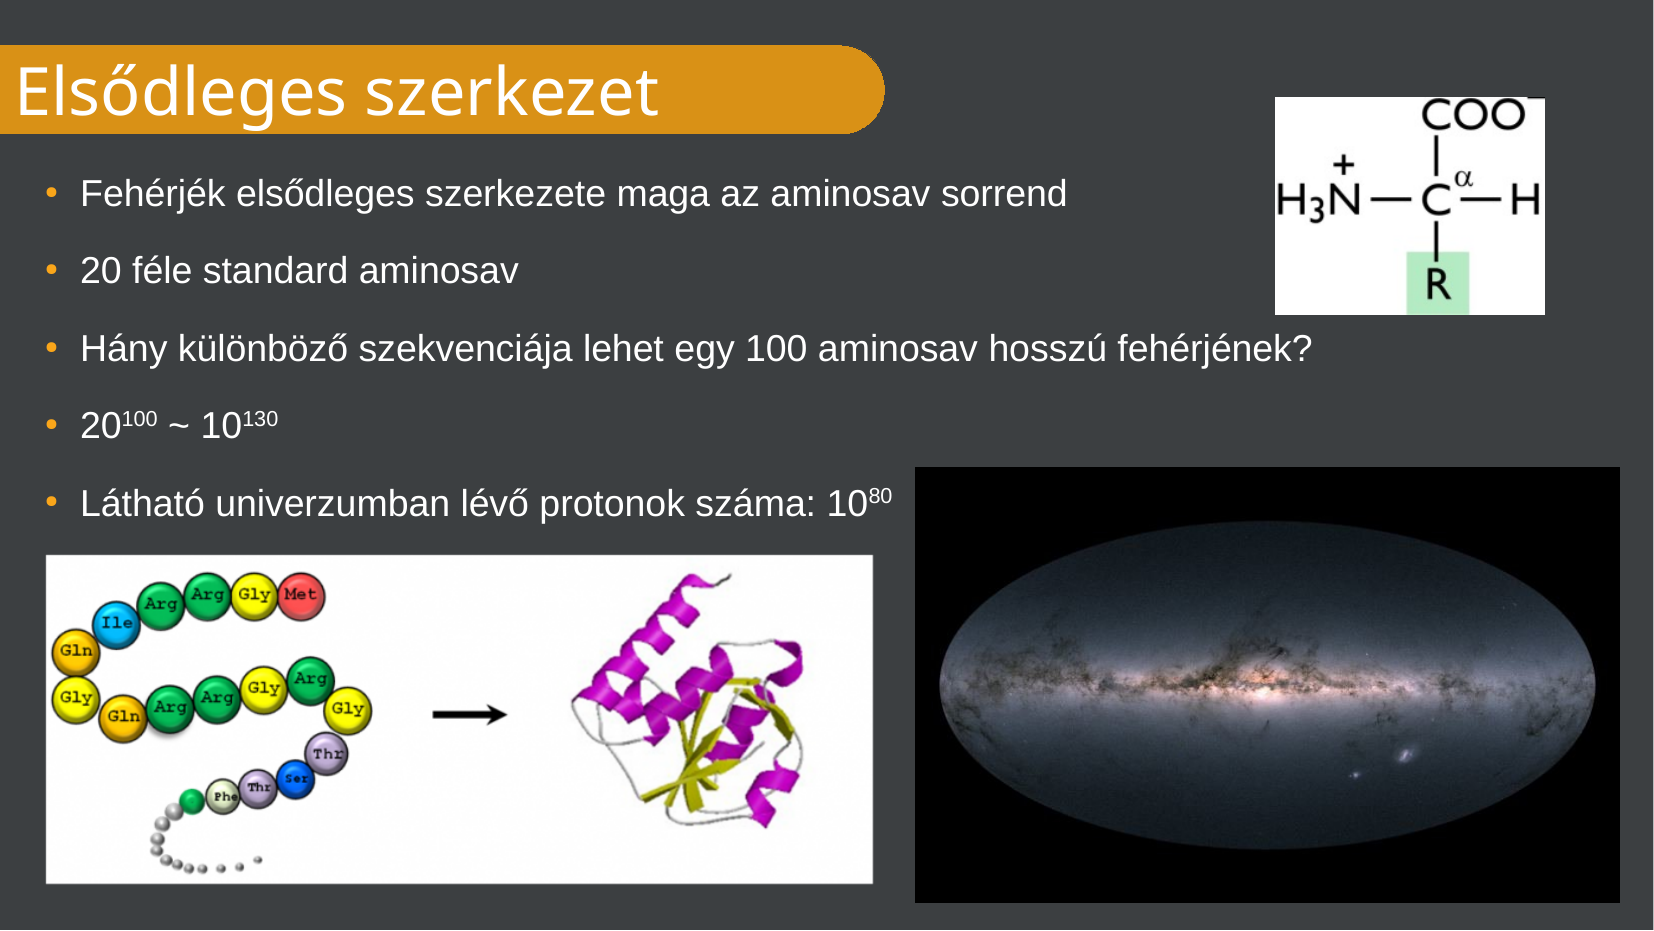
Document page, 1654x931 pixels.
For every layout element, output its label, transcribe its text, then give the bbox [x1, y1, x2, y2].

picture [1275, 97, 1545, 316]
picture [45, 554, 874, 886]
text_box [0, 44, 886, 135]
text_box Elsődleges szerkezet [0, 45, 841, 135]
picture [915, 467, 1620, 903]
text_box Fehérjék elsődleges szerkezete maga az aminosav sorrend 20 féle standard aminosav Hány különböző szekvenciája lehet egy 100 aminosav hosszú fehérjének? 20100 ~ 10130 Látható univerzumban lévő protonok száma: 1080 [30, 165, 1636, 532]
